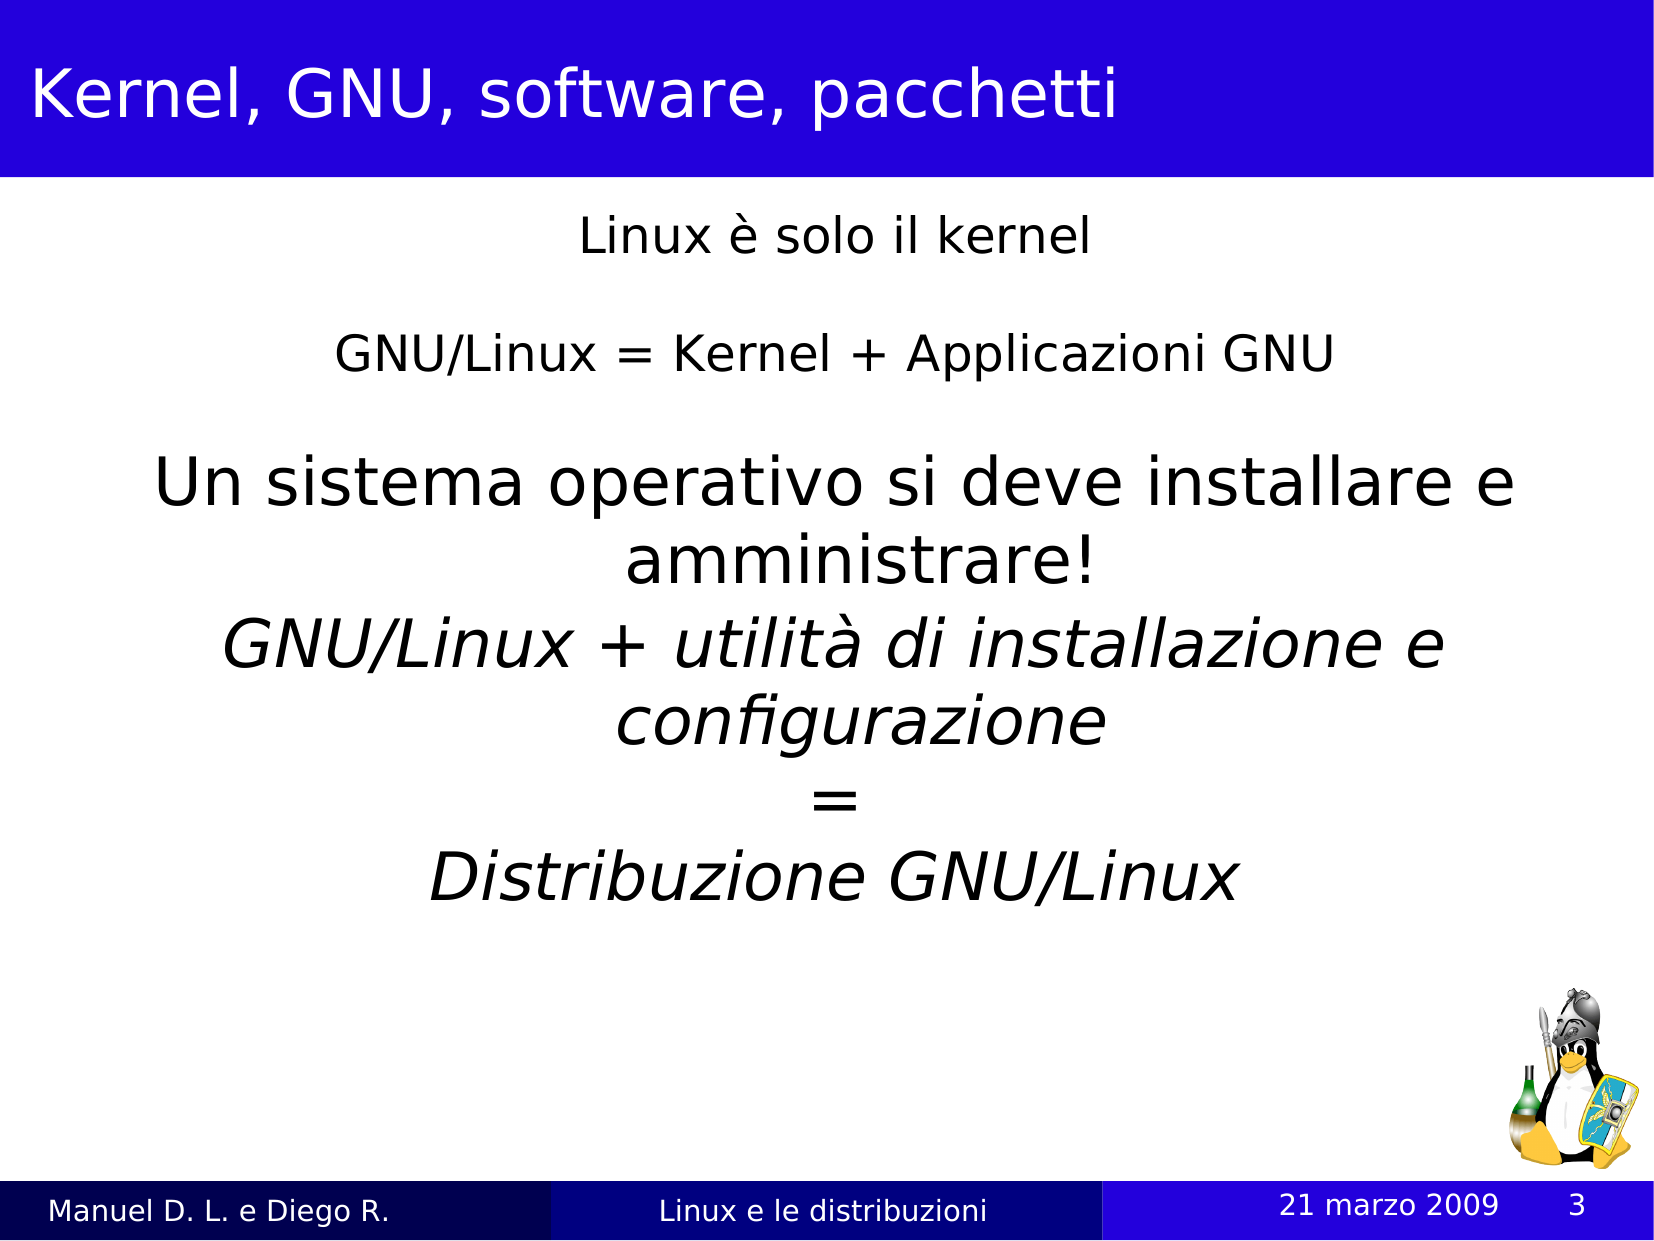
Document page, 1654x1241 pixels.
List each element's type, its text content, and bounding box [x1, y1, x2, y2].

list Linux è solo il kernel GNU/Linux = Kernel + Applicazioni GNU Un sistema operativo si deve installare e amministrare! GNU/Linux + utilità di installazione e configurazione = Distribuzione GNU/Linux [29, 206, 1625, 1011]
title Kernel, GNU, software, pacchetti [29, 0, 1518, 191]
picture [1509, 988, 1639, 1169]
